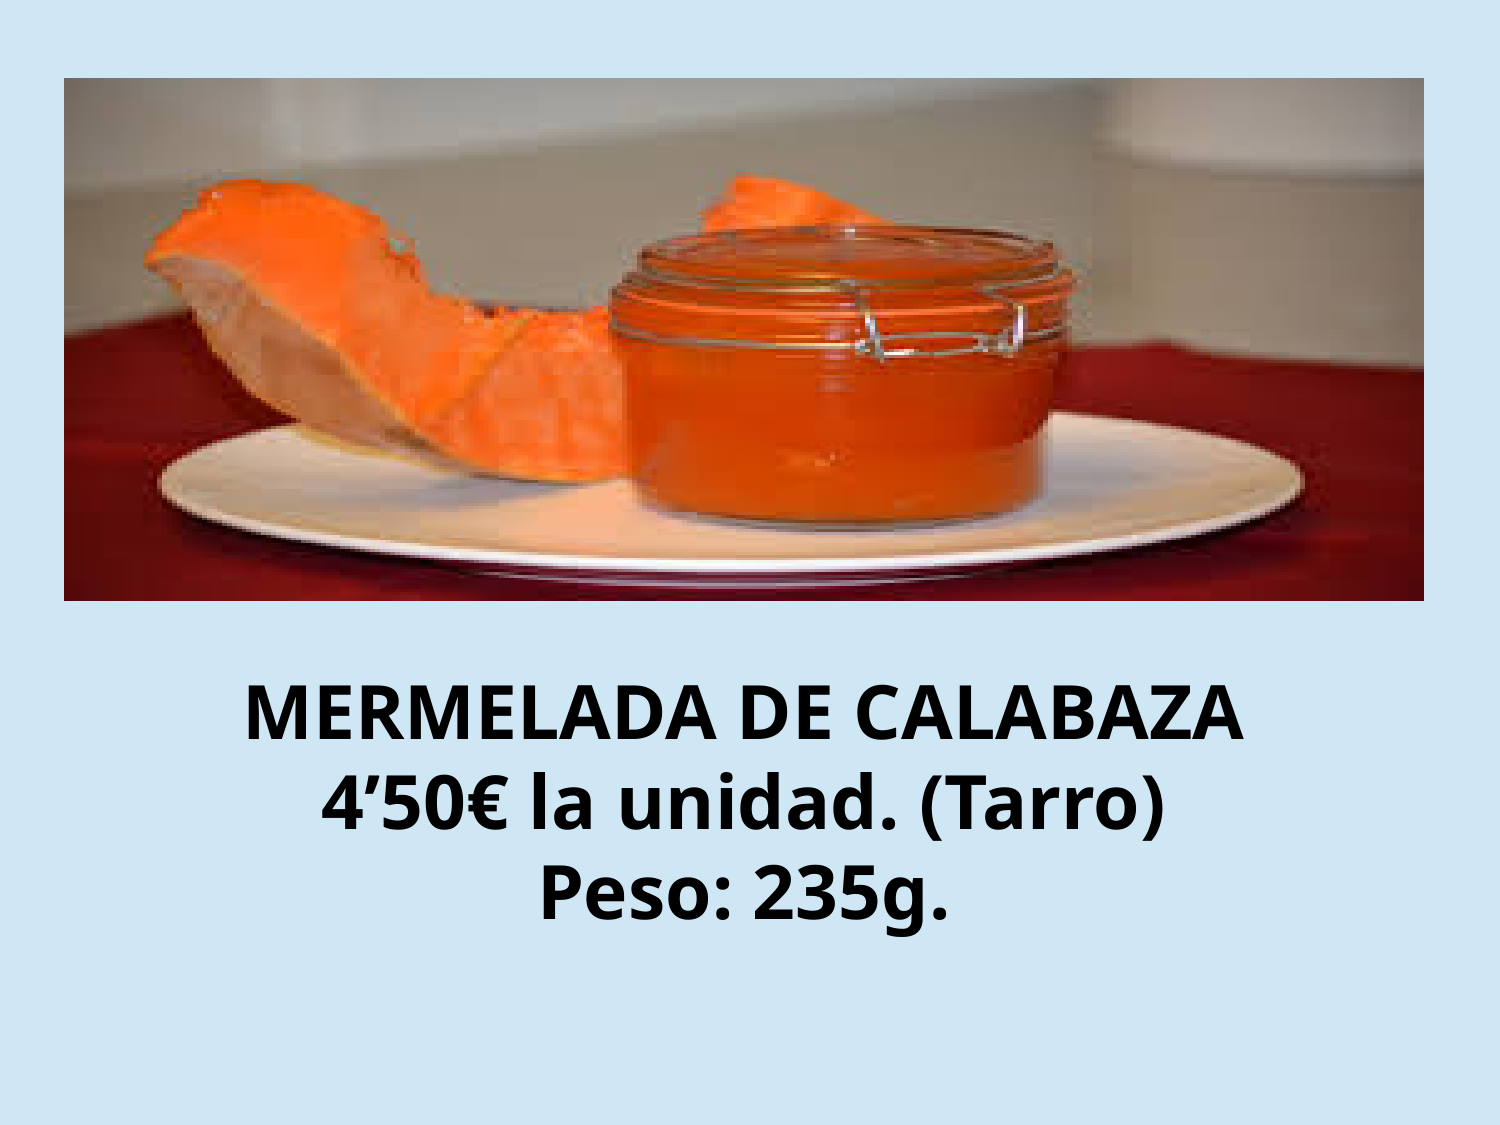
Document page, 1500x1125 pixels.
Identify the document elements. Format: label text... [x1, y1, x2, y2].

picture [64, 78, 1424, 601]
subtitle MERMELADA DE CALABAZA 4’50€ la unidad. (Tarro) Peso: 235g. [219, 656, 1270, 945]
